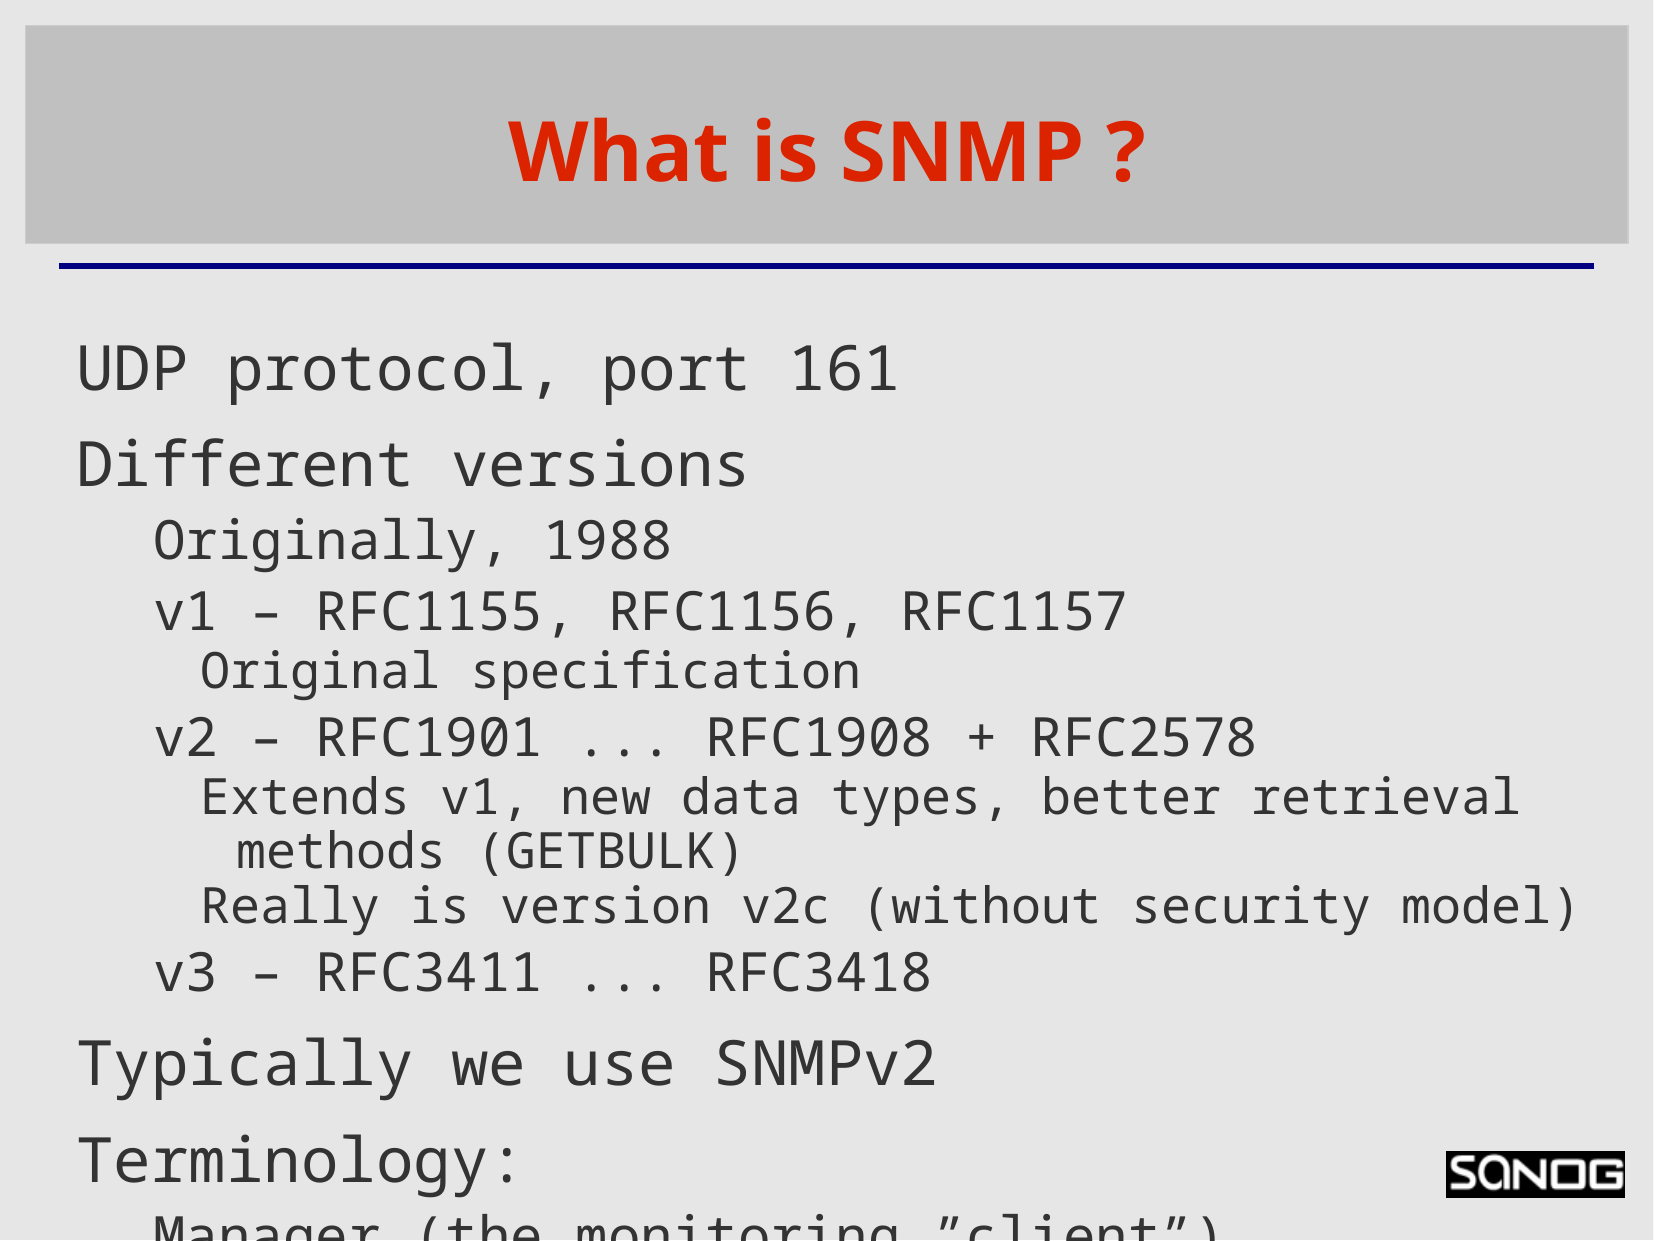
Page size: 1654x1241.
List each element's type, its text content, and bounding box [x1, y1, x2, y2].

title What is SNMP ? [121, 46, 1534, 254]
picture [1595, 1151, 1625, 1198]
list UDP protocol, port 161 Different versions Originally, 1988 v1 – RFC1155, RFC1156, RFC1157 Original specification v2 – RFC1901 ... RFC1908 + RFC2578 Extends v1, new data types, better retrieval methods (GETBULK) Really is version v2c (without security model) v3 – RFC3411 ... RFC3418 Typically we use SNMPv2 Terminology: Manager (the monitoring ”client”) Agent (running on the equipment/server) [59, 324, 1595, 1202]
